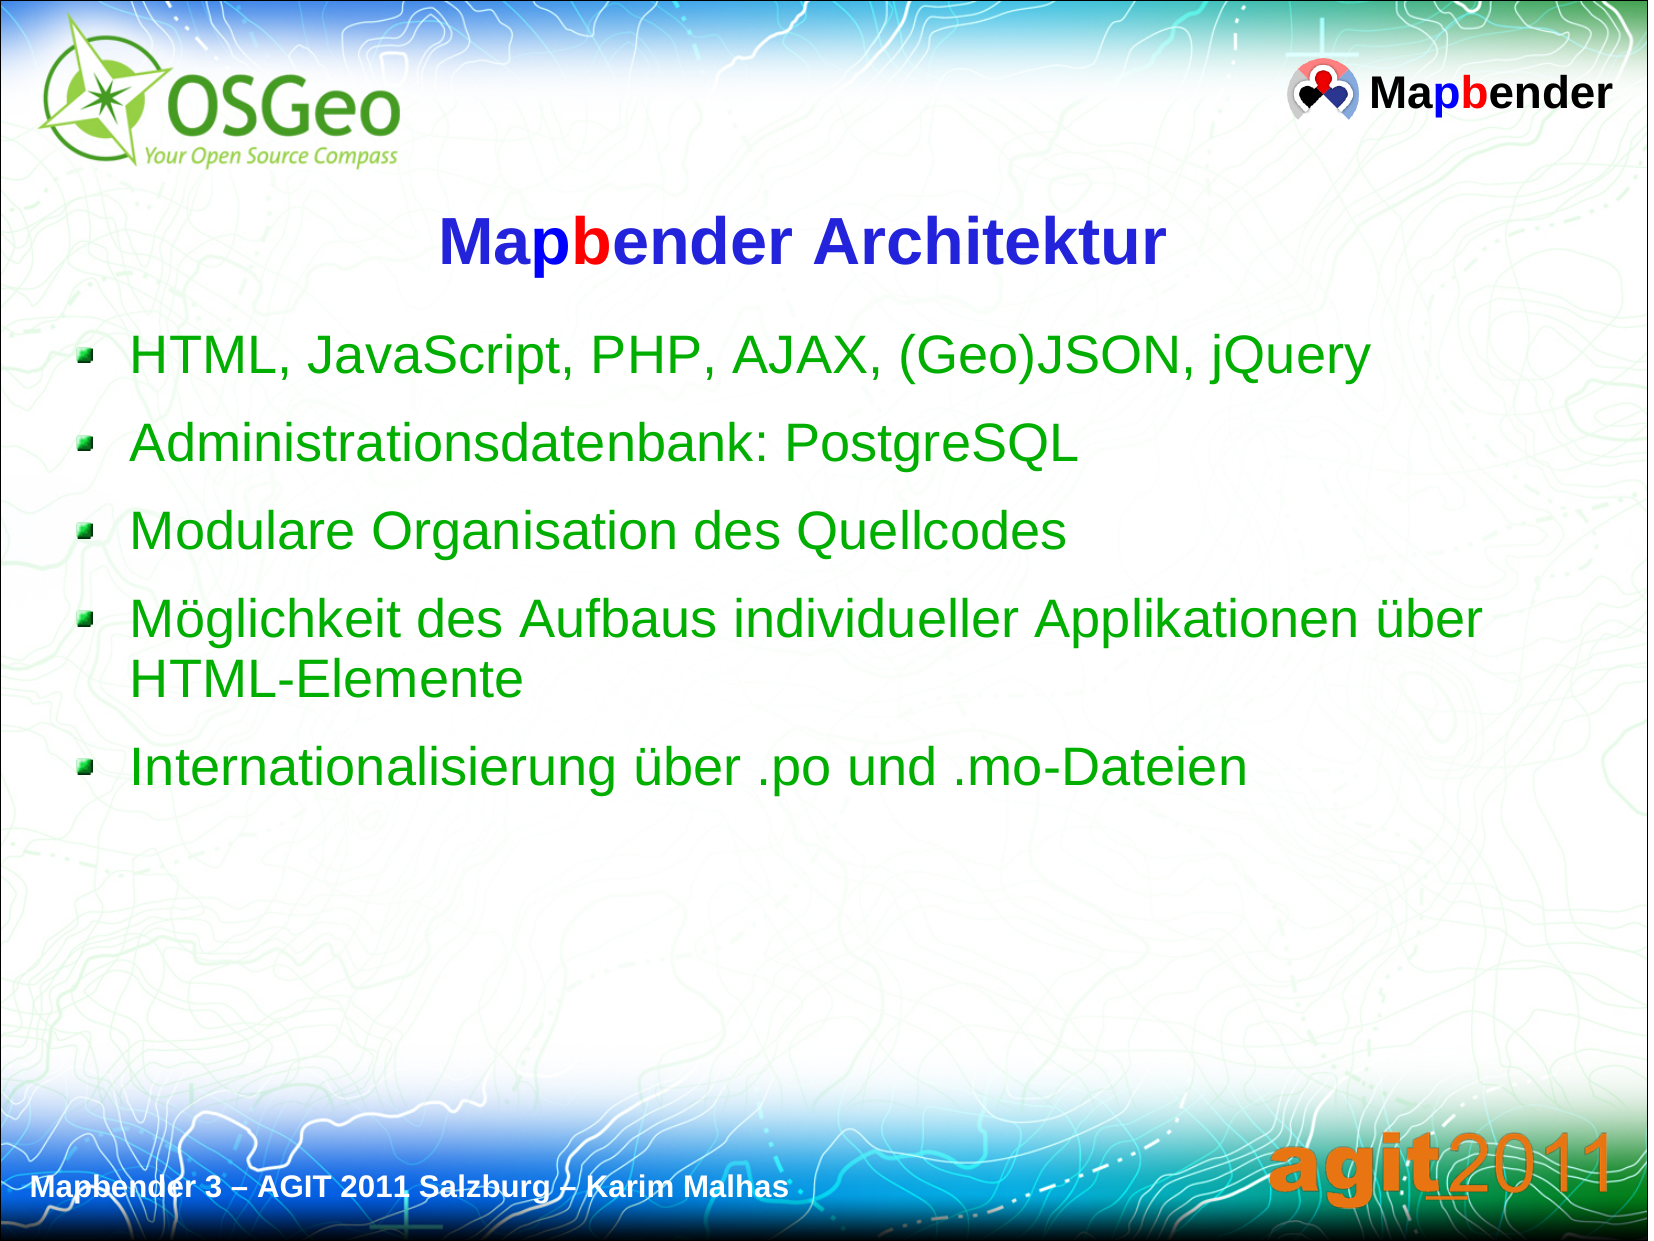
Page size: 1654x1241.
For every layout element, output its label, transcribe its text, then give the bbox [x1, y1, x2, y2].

list HTML, JavaScript, PHP, AJAX, (Geo)JSON, jQuery Administrationsdatenbank: PostgreSQL Modulare Organisation des Quellcodes Möglichkeit des Aufbaus individueller Applikationen über HTML-Elemente Internationalisierung über .po und .mo-Dateien [59, 324, 1548, 1144]
title Mapbender Architektur [59, 153, 1548, 324]
picture [1, 1, 1647, 1240]
